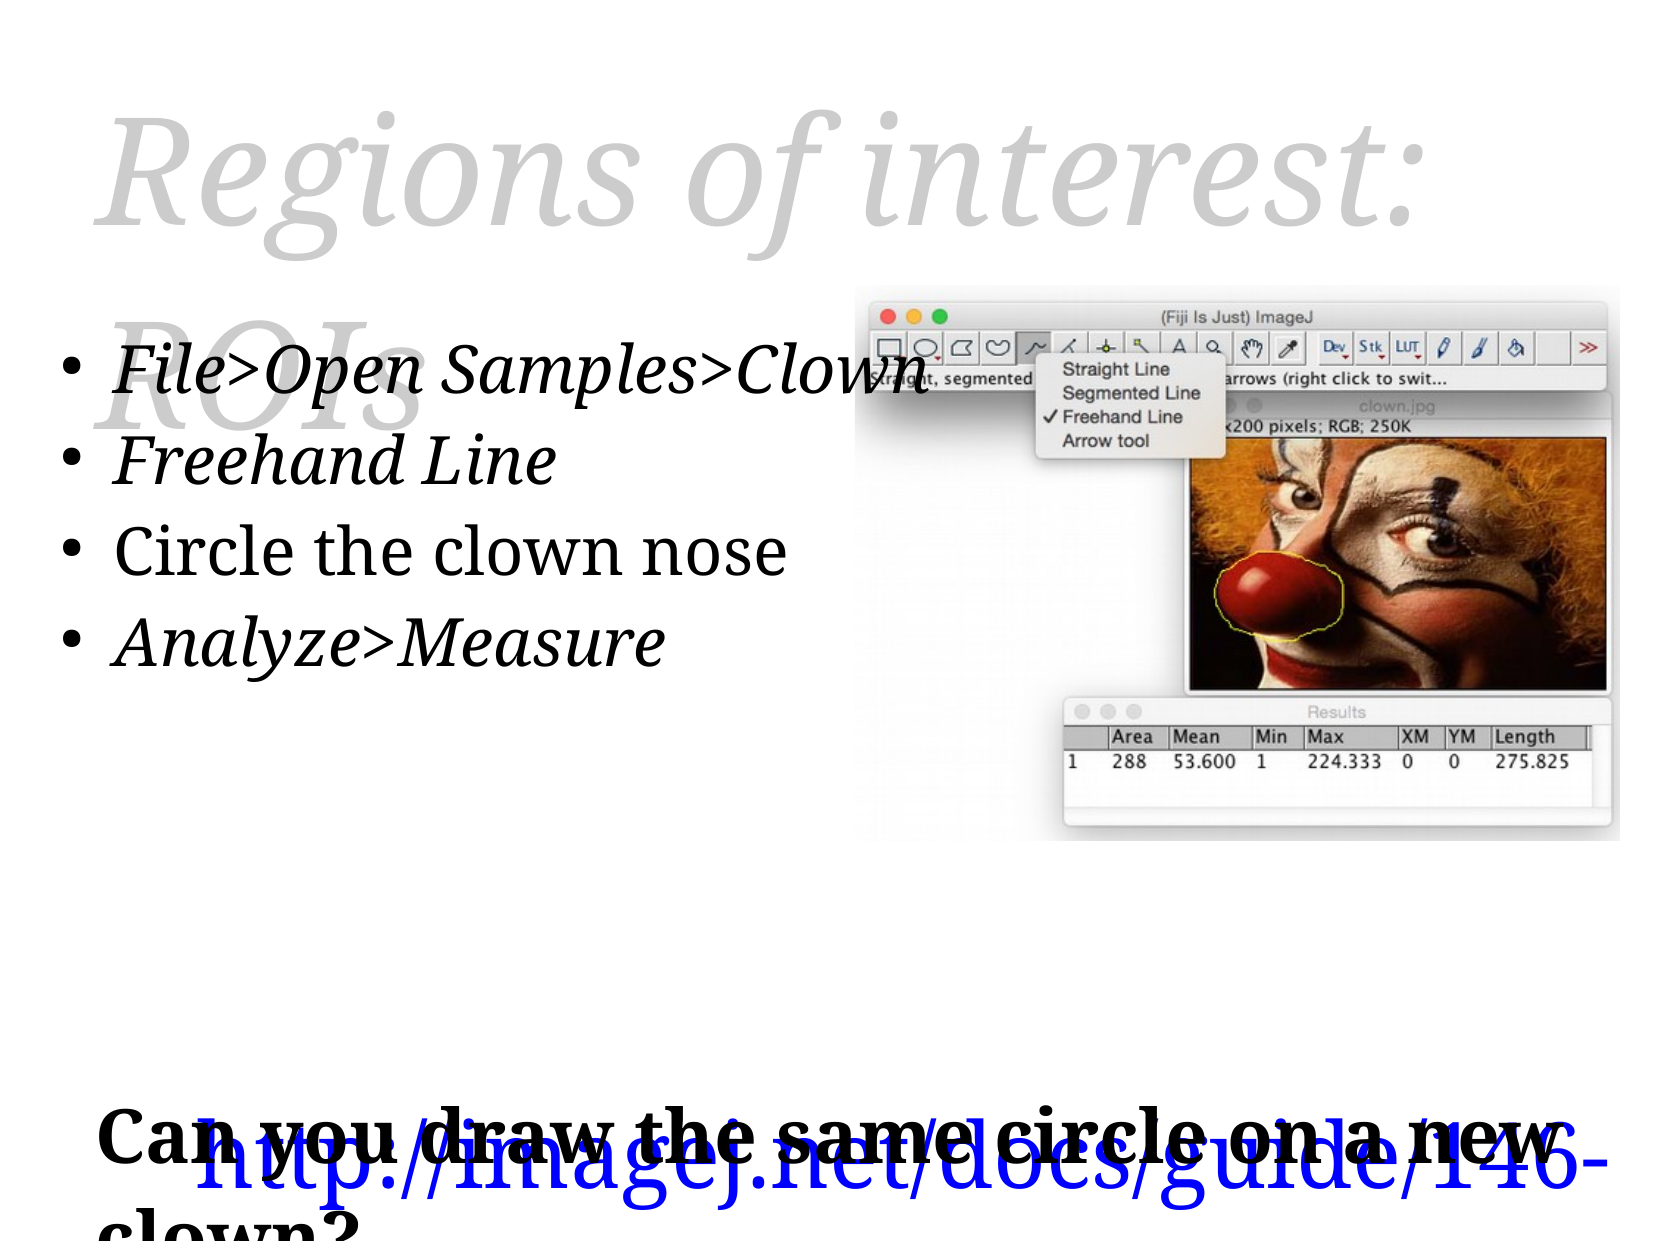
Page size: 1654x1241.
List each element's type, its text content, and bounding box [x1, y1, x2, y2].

text_box Regions of interest: ROIs [81, 57, 1654, 239]
picture [854, 285, 1621, 315]
text_box File>Open Samples>Clown Freehand Line Circle the clown nose Analyze>Measure Can you draw the same circle on a new clown? [45, 315, 1636, 1029]
text_box http://imagej.net/docs/guide/146-10.html [50, 1083, 1626, 1201]
